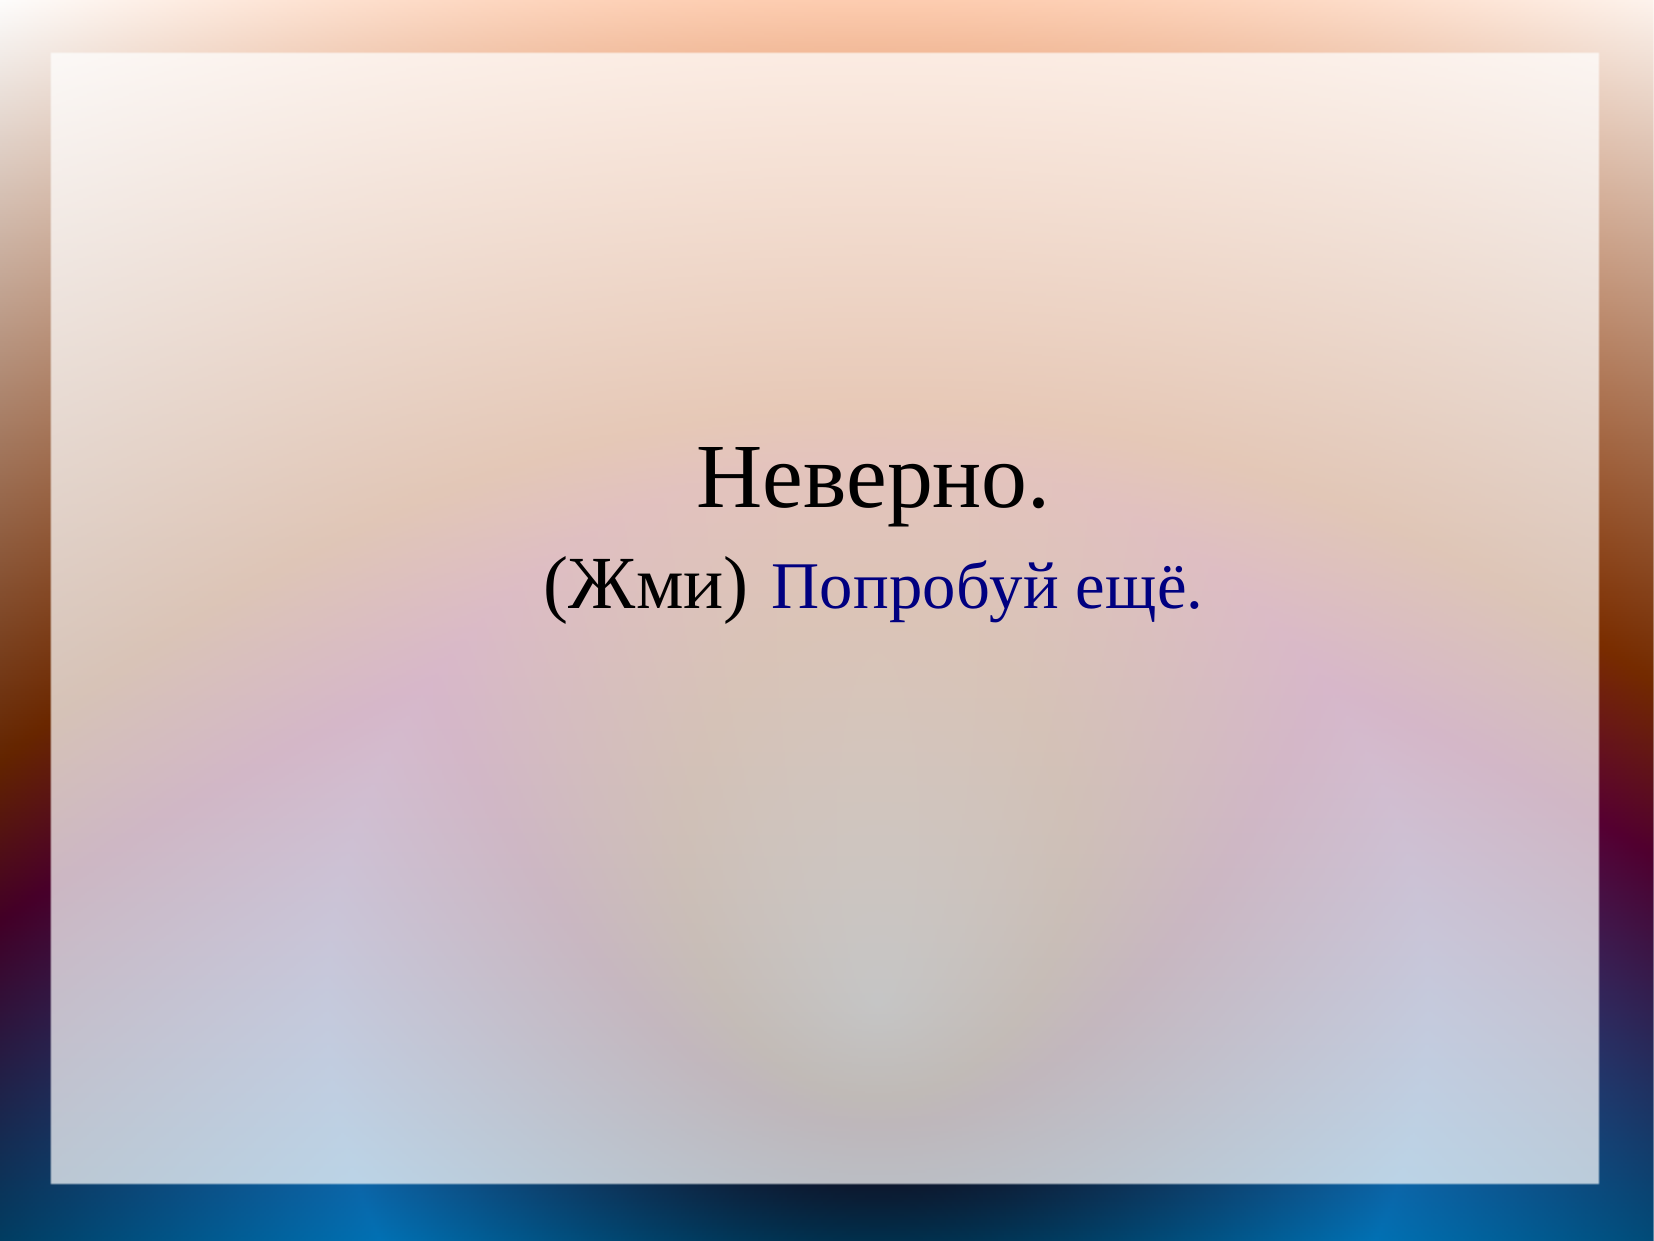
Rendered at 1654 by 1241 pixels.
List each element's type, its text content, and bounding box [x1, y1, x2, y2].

picture [0, 0, 1654, 1241]
subtitle Неверно. (Жми) Попробуй ещё. [129, 49, 1619, 1004]
